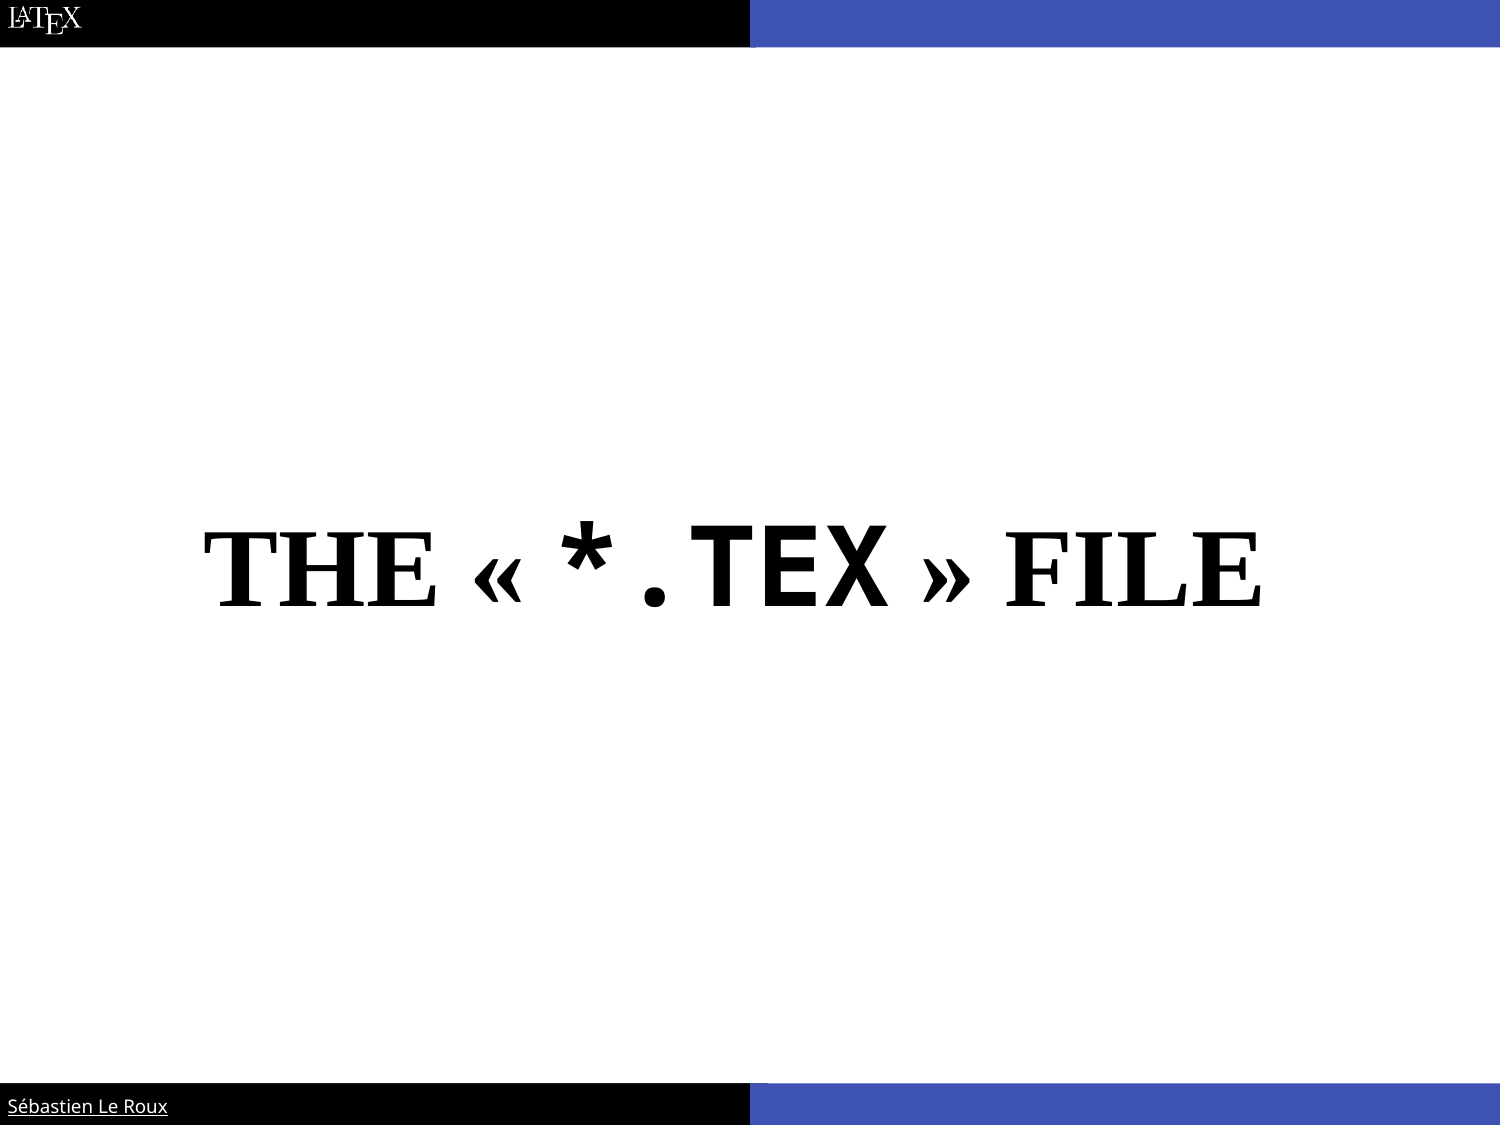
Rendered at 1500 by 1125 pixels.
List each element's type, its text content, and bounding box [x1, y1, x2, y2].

picture [5, 3, 84, 37]
text_box The « *.tex » file [188, 486, 1282, 637]
